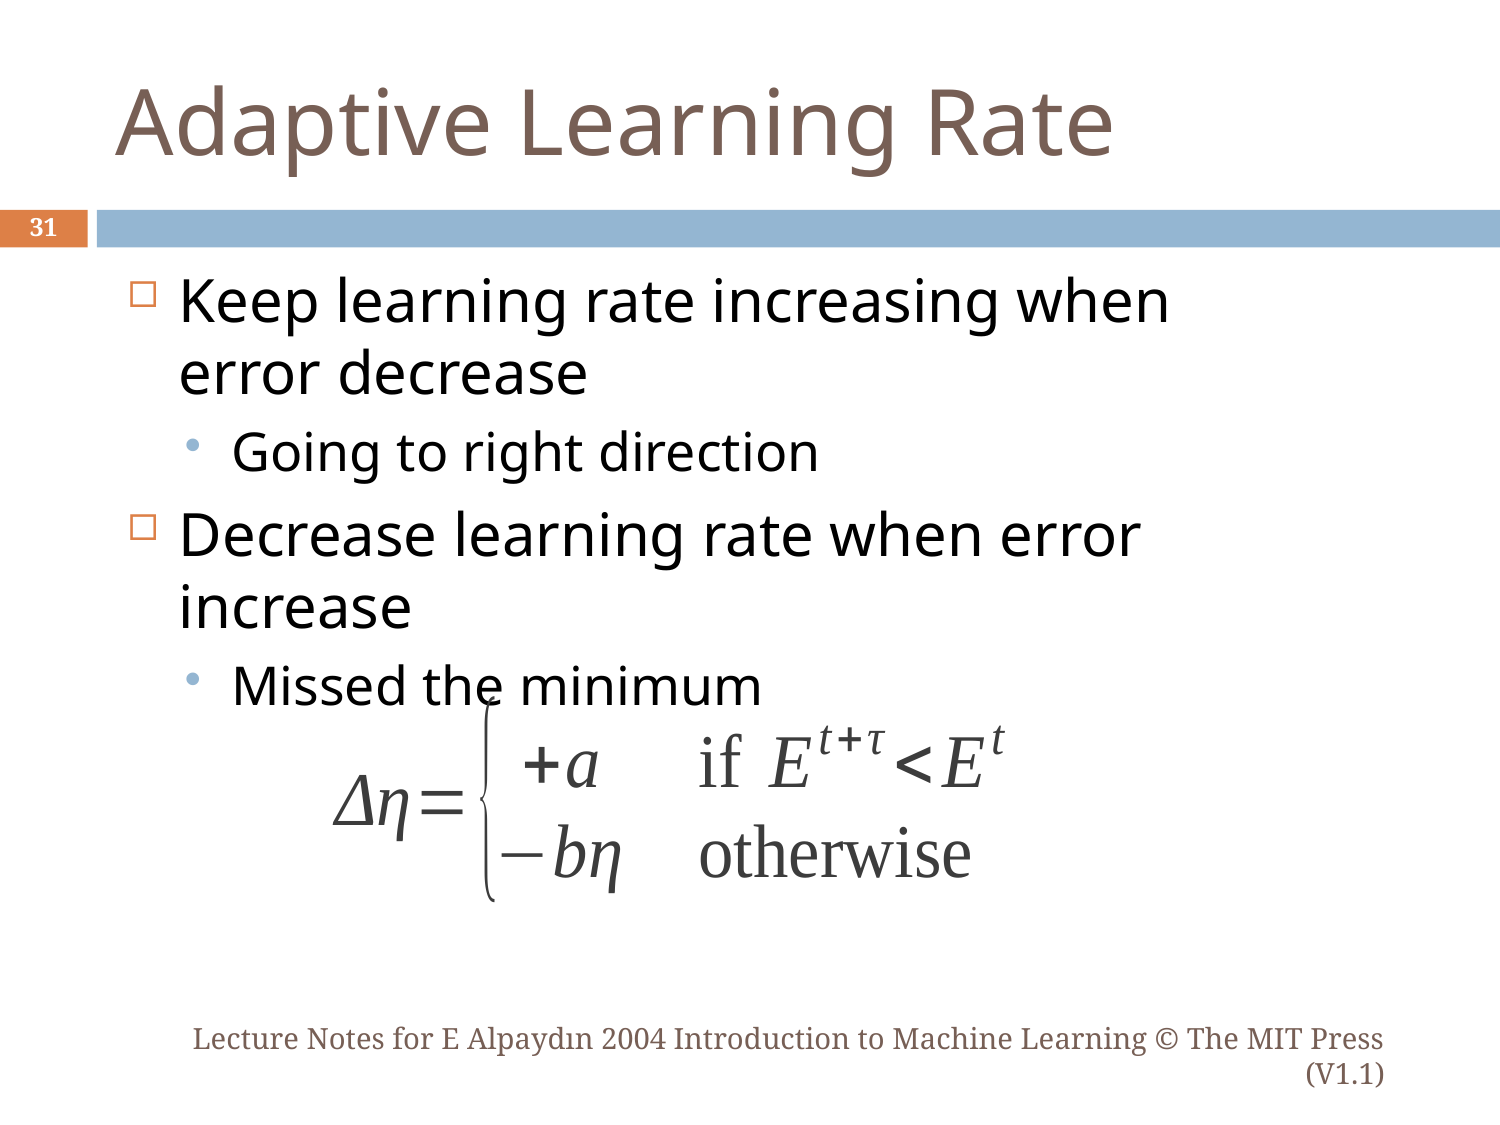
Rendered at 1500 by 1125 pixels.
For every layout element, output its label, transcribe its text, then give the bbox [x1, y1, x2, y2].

text_box Lecture Notes for E Alpaydın 2004 Introduction to Machine Learning © The MIT Press (V1.1) [99, 1025, 1400, 1085]
text_box <number> [0, 208, 88, 249]
list Keep learning rate increasing when error decrease Going to right direction Decrease learning rate when error increase Missed the minimum [112, 255, 1306, 728]
text_box [312, 692, 1042, 906]
title Adaptive Learning Rate [100, 37, 1438, 201]
